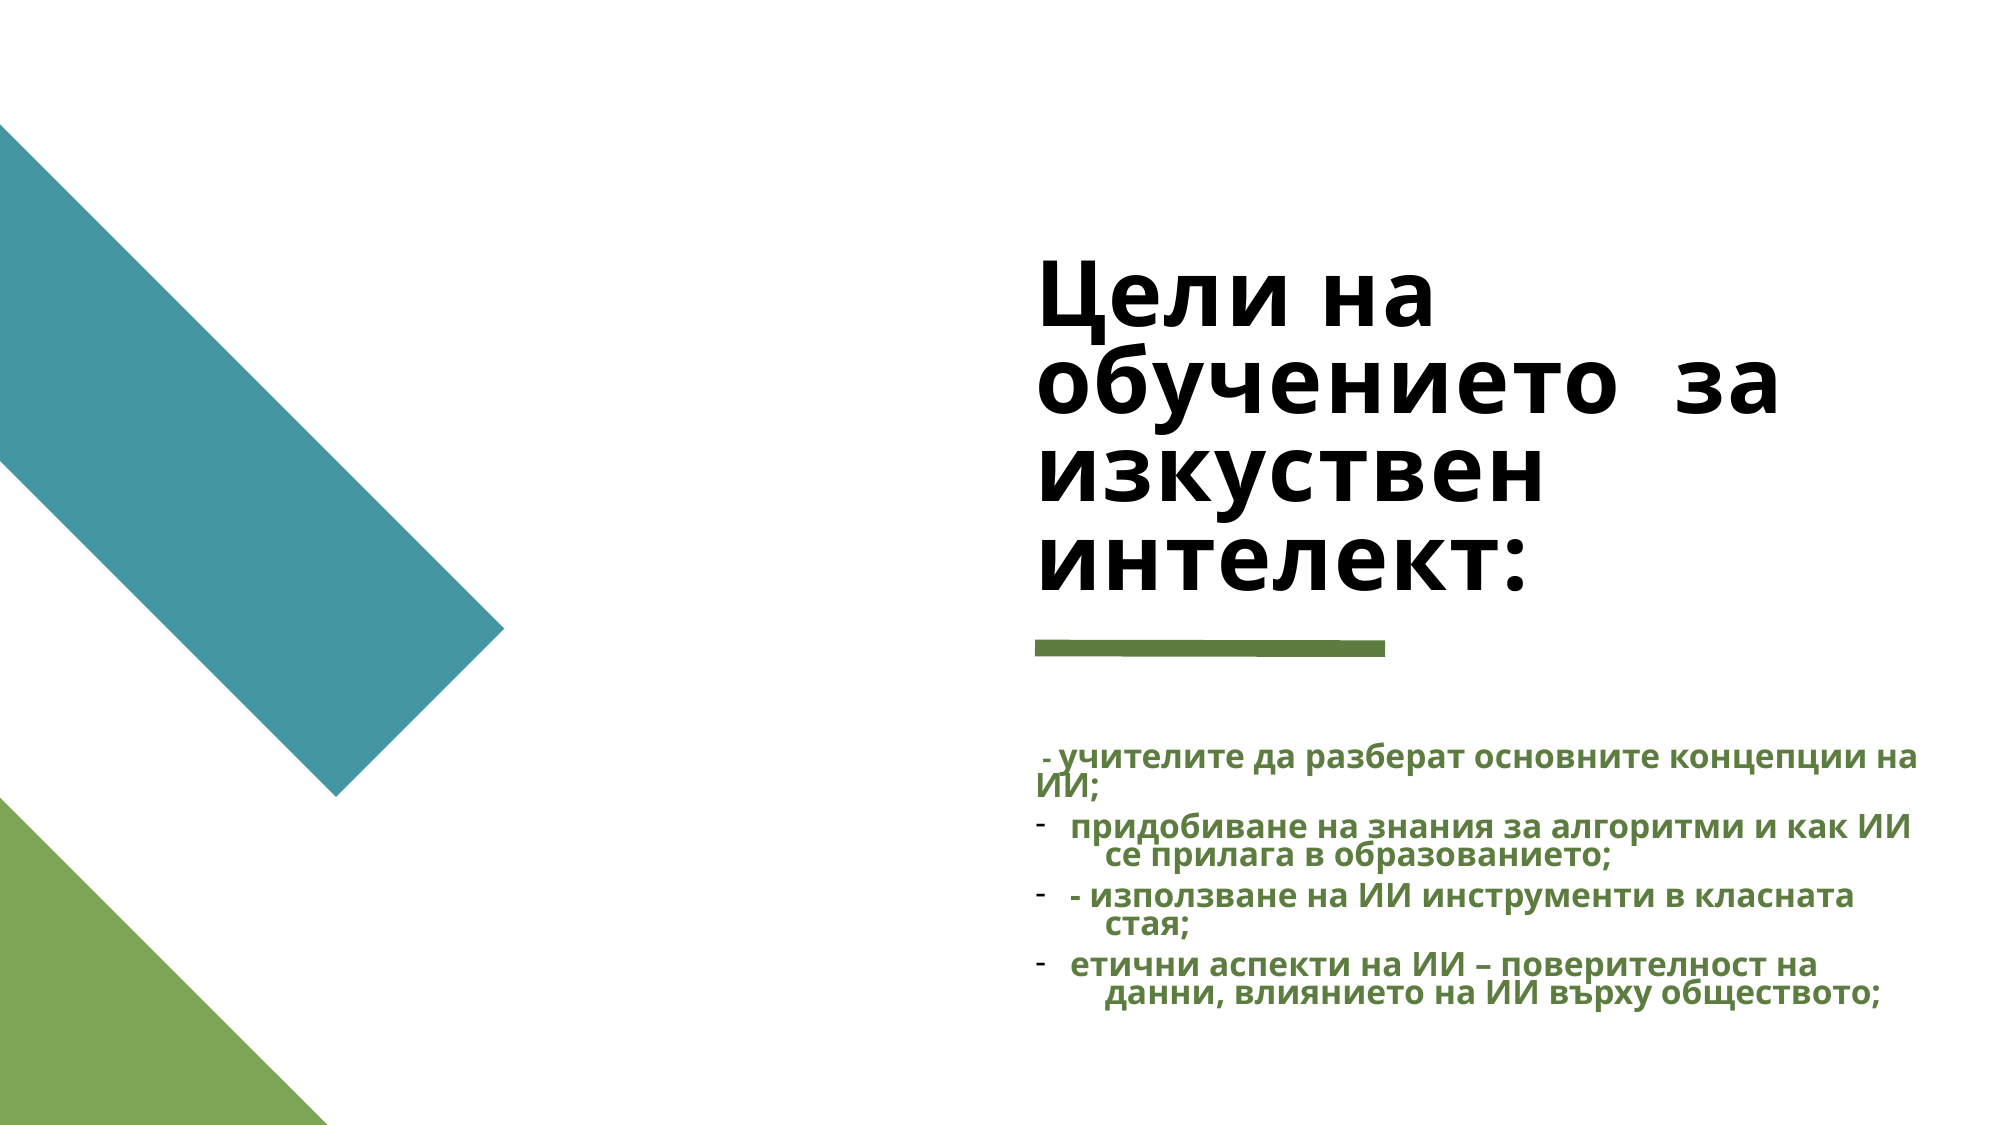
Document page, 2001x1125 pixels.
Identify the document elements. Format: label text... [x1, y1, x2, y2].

title Цели на обучението за изкуствен интелект: [1035, 67, 1936, 338]
list - учителите да разберат основните концепции на ИИ; придобиване на знания за алгоритми и как ИИ се прилага в образованието; - използване на ИИ инструменти в класната стая; етични аспекти на ИИ – поверителност на данни, влиянието на ИИ върху обществото; [1035, 391, 1936, 956]
